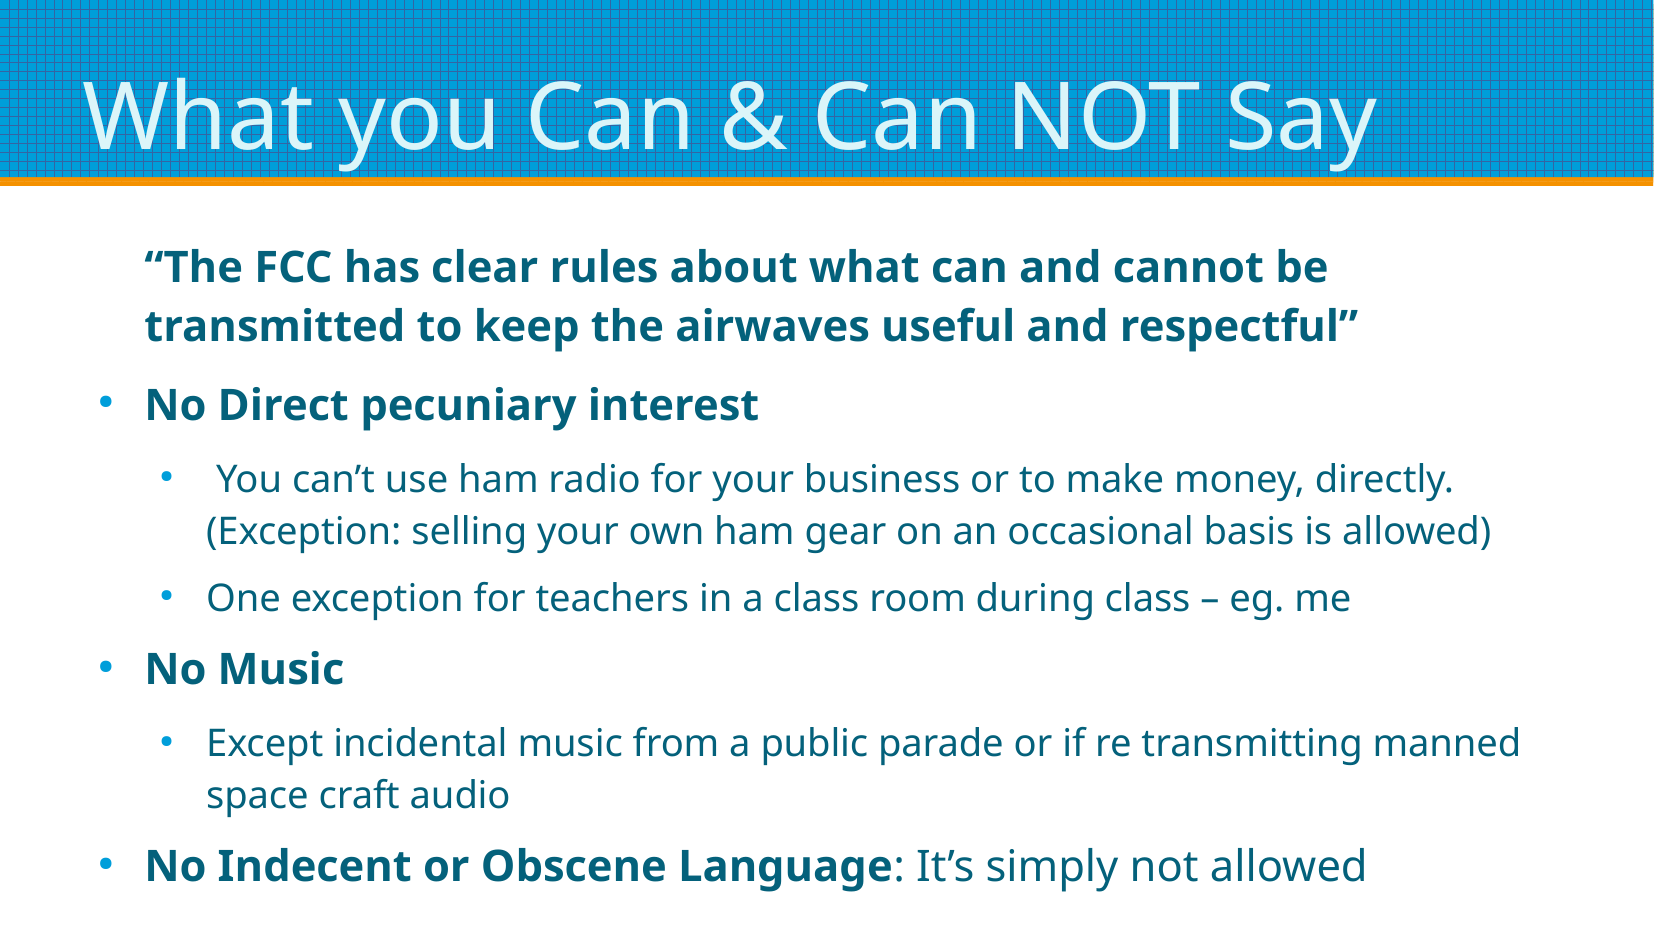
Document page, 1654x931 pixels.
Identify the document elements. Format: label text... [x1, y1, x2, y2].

list “The FCC has clear rules about what can and cannot be transmitted to keep the airwaves useful and respectful” No Direct pecuniary interest You can’t use ham radio for your business or to make money, directly. (Exception: selling your own ham gear on an occasional basis is allowed) One exception for teachers in a class room during class – eg. me No Music Except incidental music from a public parade or if re transmitting manned space craft audio No Indecent or Obscene Language: It’s simply not allowed [82, 236, 1571, 901]
title What you Can & Can NOT Say [82, 14, 1571, 178]
